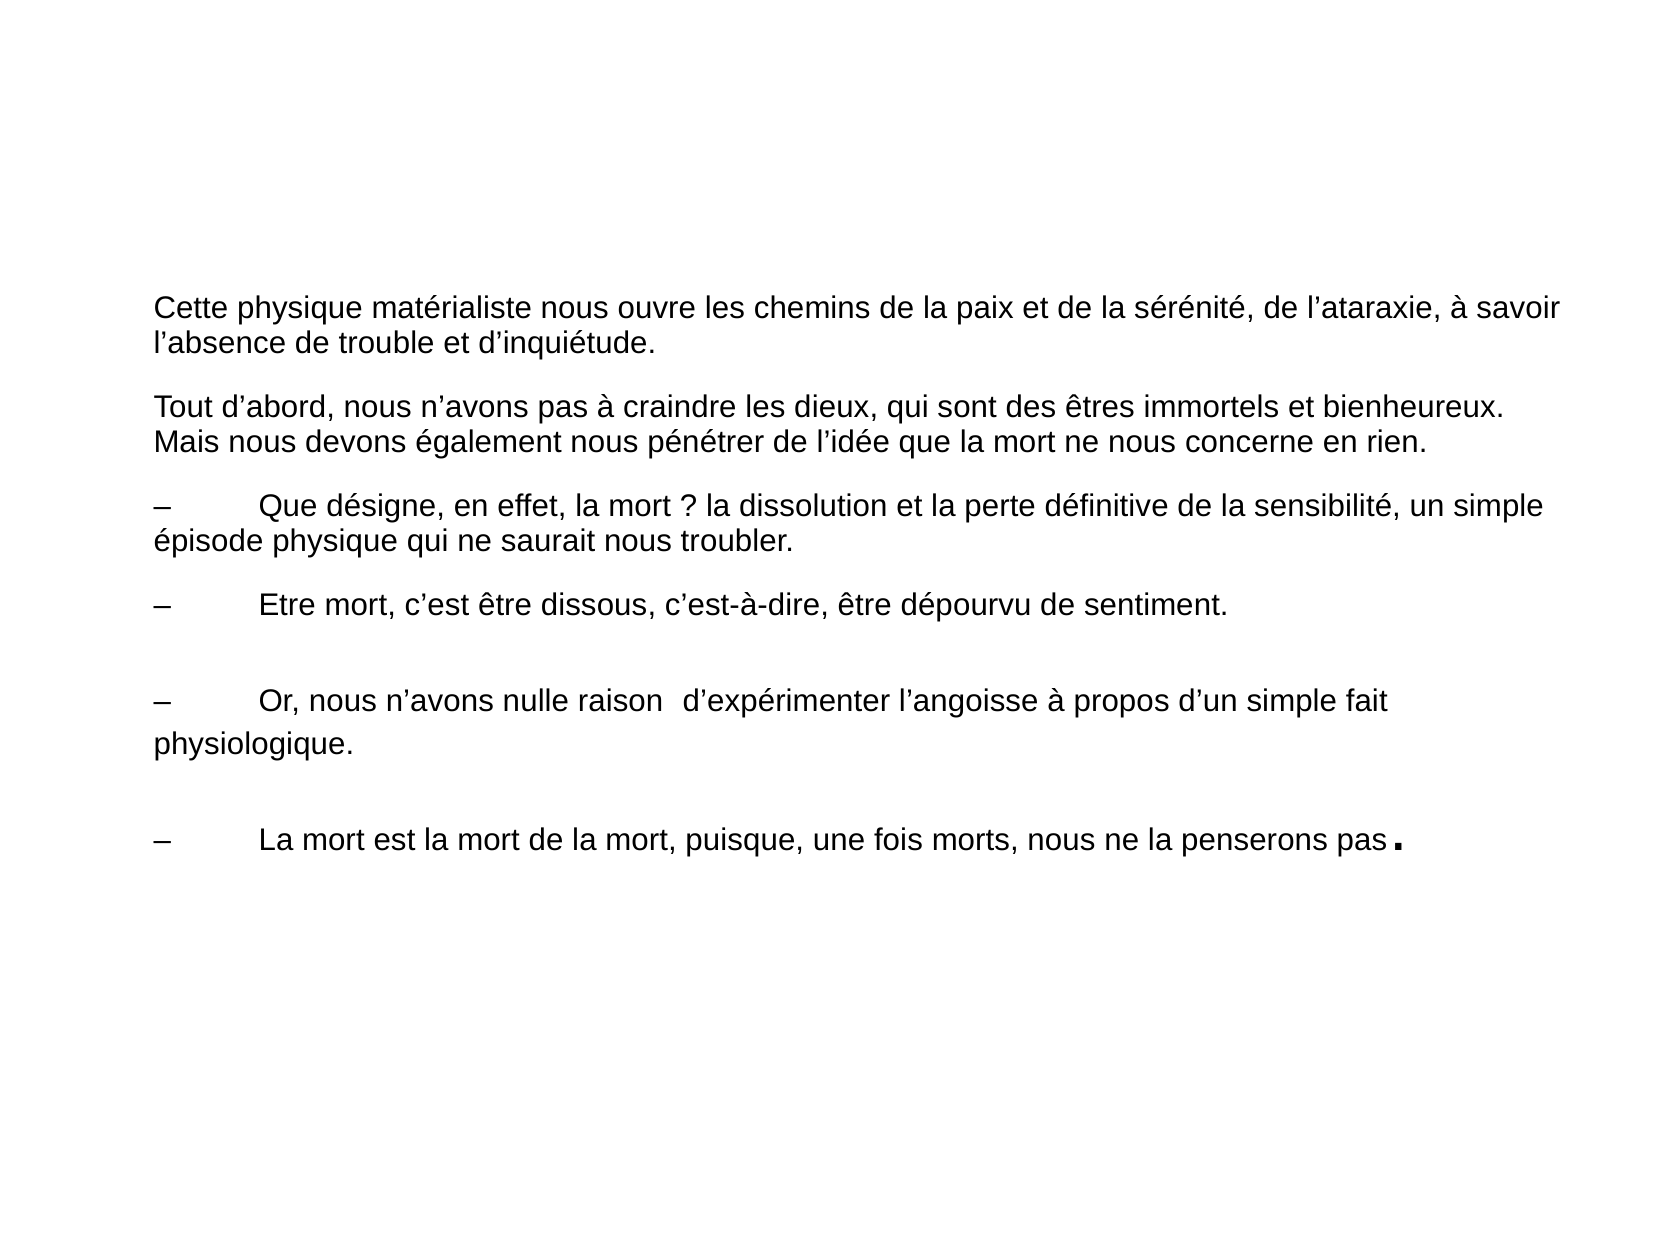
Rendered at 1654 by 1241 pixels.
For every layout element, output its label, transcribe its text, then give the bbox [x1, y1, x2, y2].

list Cette physique matérialiste nous ouvre les chemins de la paix et de la sérénité, de l’ataraxie, à savoir l’absence de trouble et d’inquiétude. Tout d’abord, nous n’avons pas à craindre les dieux, qui sont des êtres immortels et bienheureux. Mais nous devons également nous pénétrer de l’idée que la mort ne nous concerne en rien. – Que désigne, en effet, la mort ? la dissolution et la perte définitive de la sensibilité, un simple épisode physique qui ne saurait nous troubler. – Etre mort, c’est être dissous, c’est-à-dire, être dépourvu de sentiment. – Or, nous n’avons nulle raison d’expérimenter l’angoisse à propos d’un simple fait physiologique. – La mort est la mort de la mort, puisque, une fois morts, nous ne la penserons pas. [82, 290, 1571, 1109]
